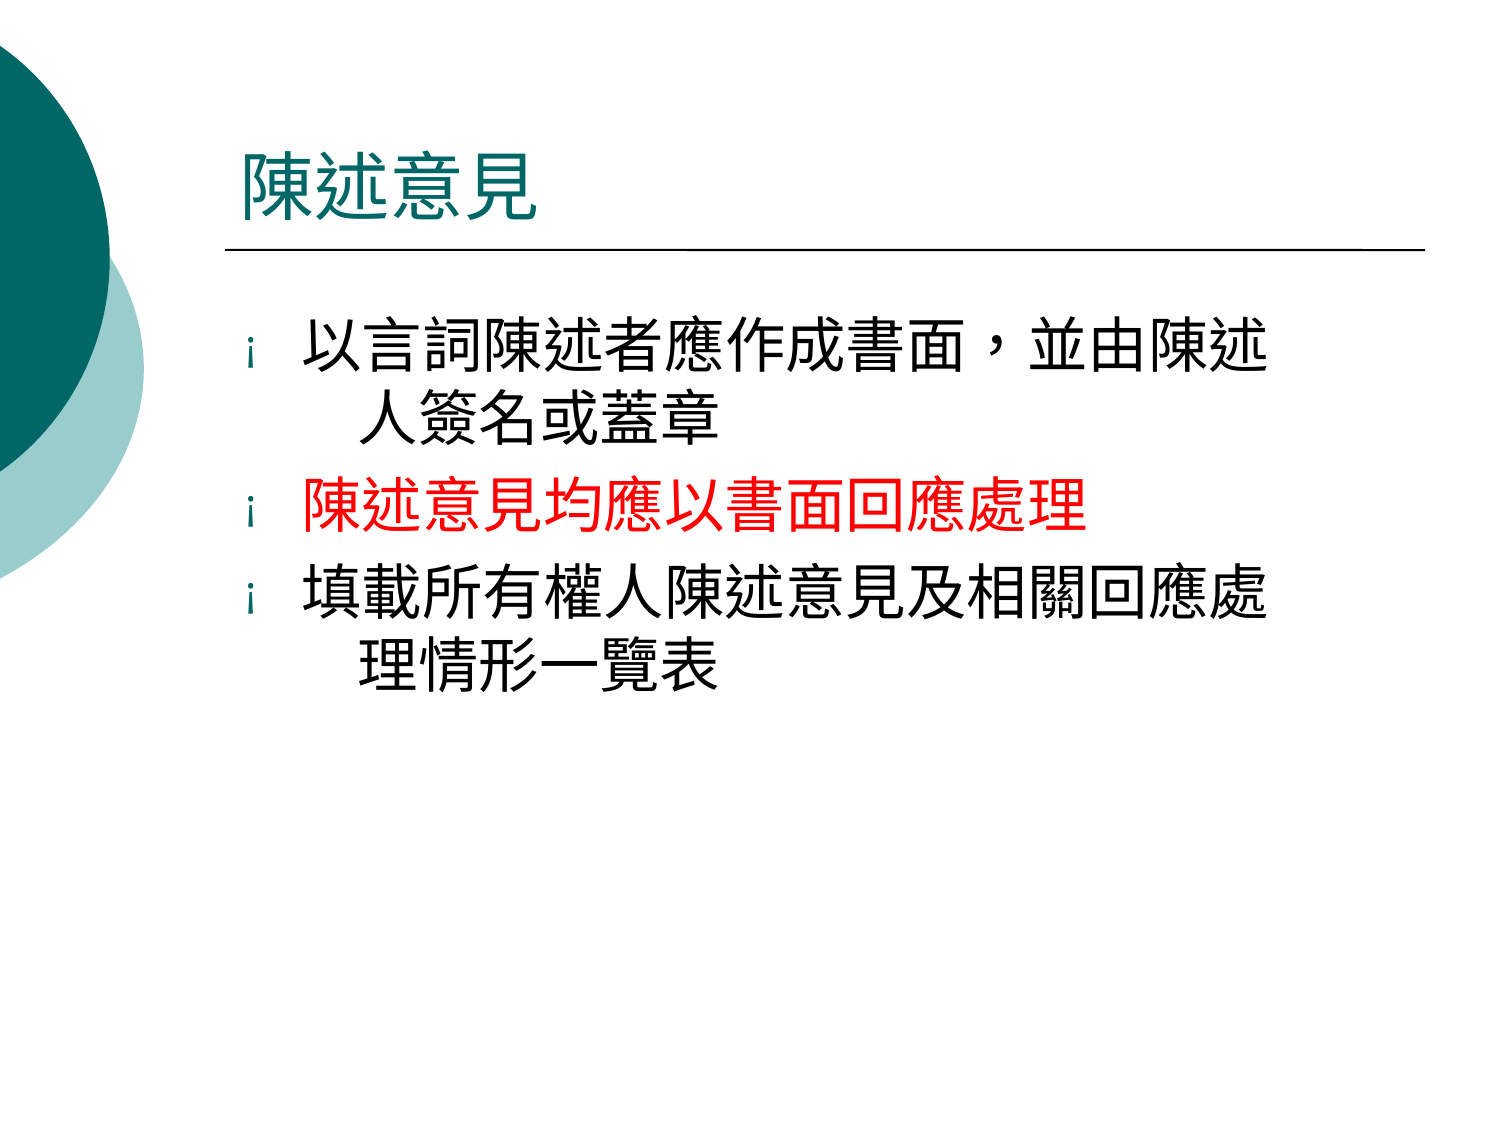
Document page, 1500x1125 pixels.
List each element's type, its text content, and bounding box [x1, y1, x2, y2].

list 以言詞陳述者應作成書面，並由陳述人簽名或蓋章 陳述意見均應以書面回應處理 填載所有權人陳述意見及相關回應處理情形一覽表 [230, 299, 1318, 975]
title 陳述意見 [224, 49, 1425, 237]
